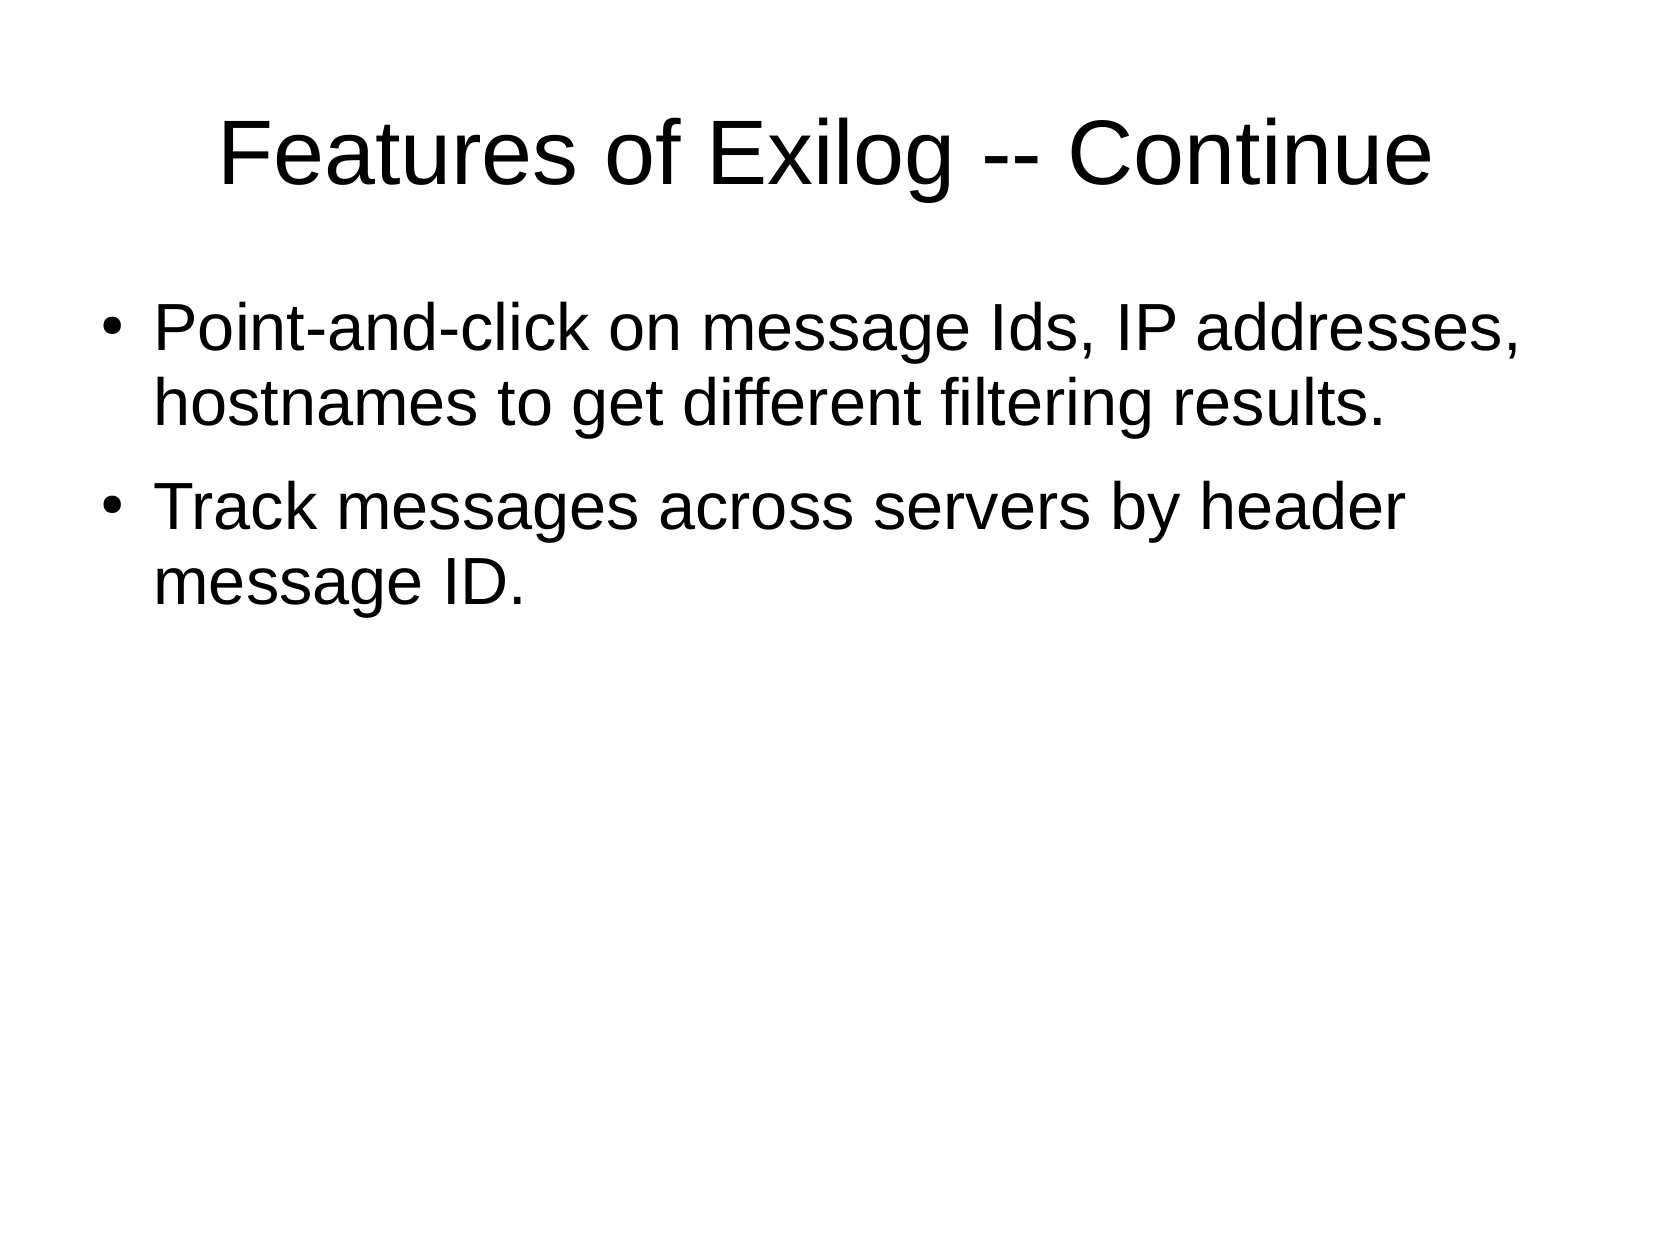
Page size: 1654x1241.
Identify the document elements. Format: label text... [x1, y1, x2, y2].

list Point-and-click on message Ids, IP addresses, hostnames to get different filtering results. Track messages across servers by header message ID. [82, 290, 1571, 1094]
title Features of Exilog -- Continue [82, 56, 1571, 250]
